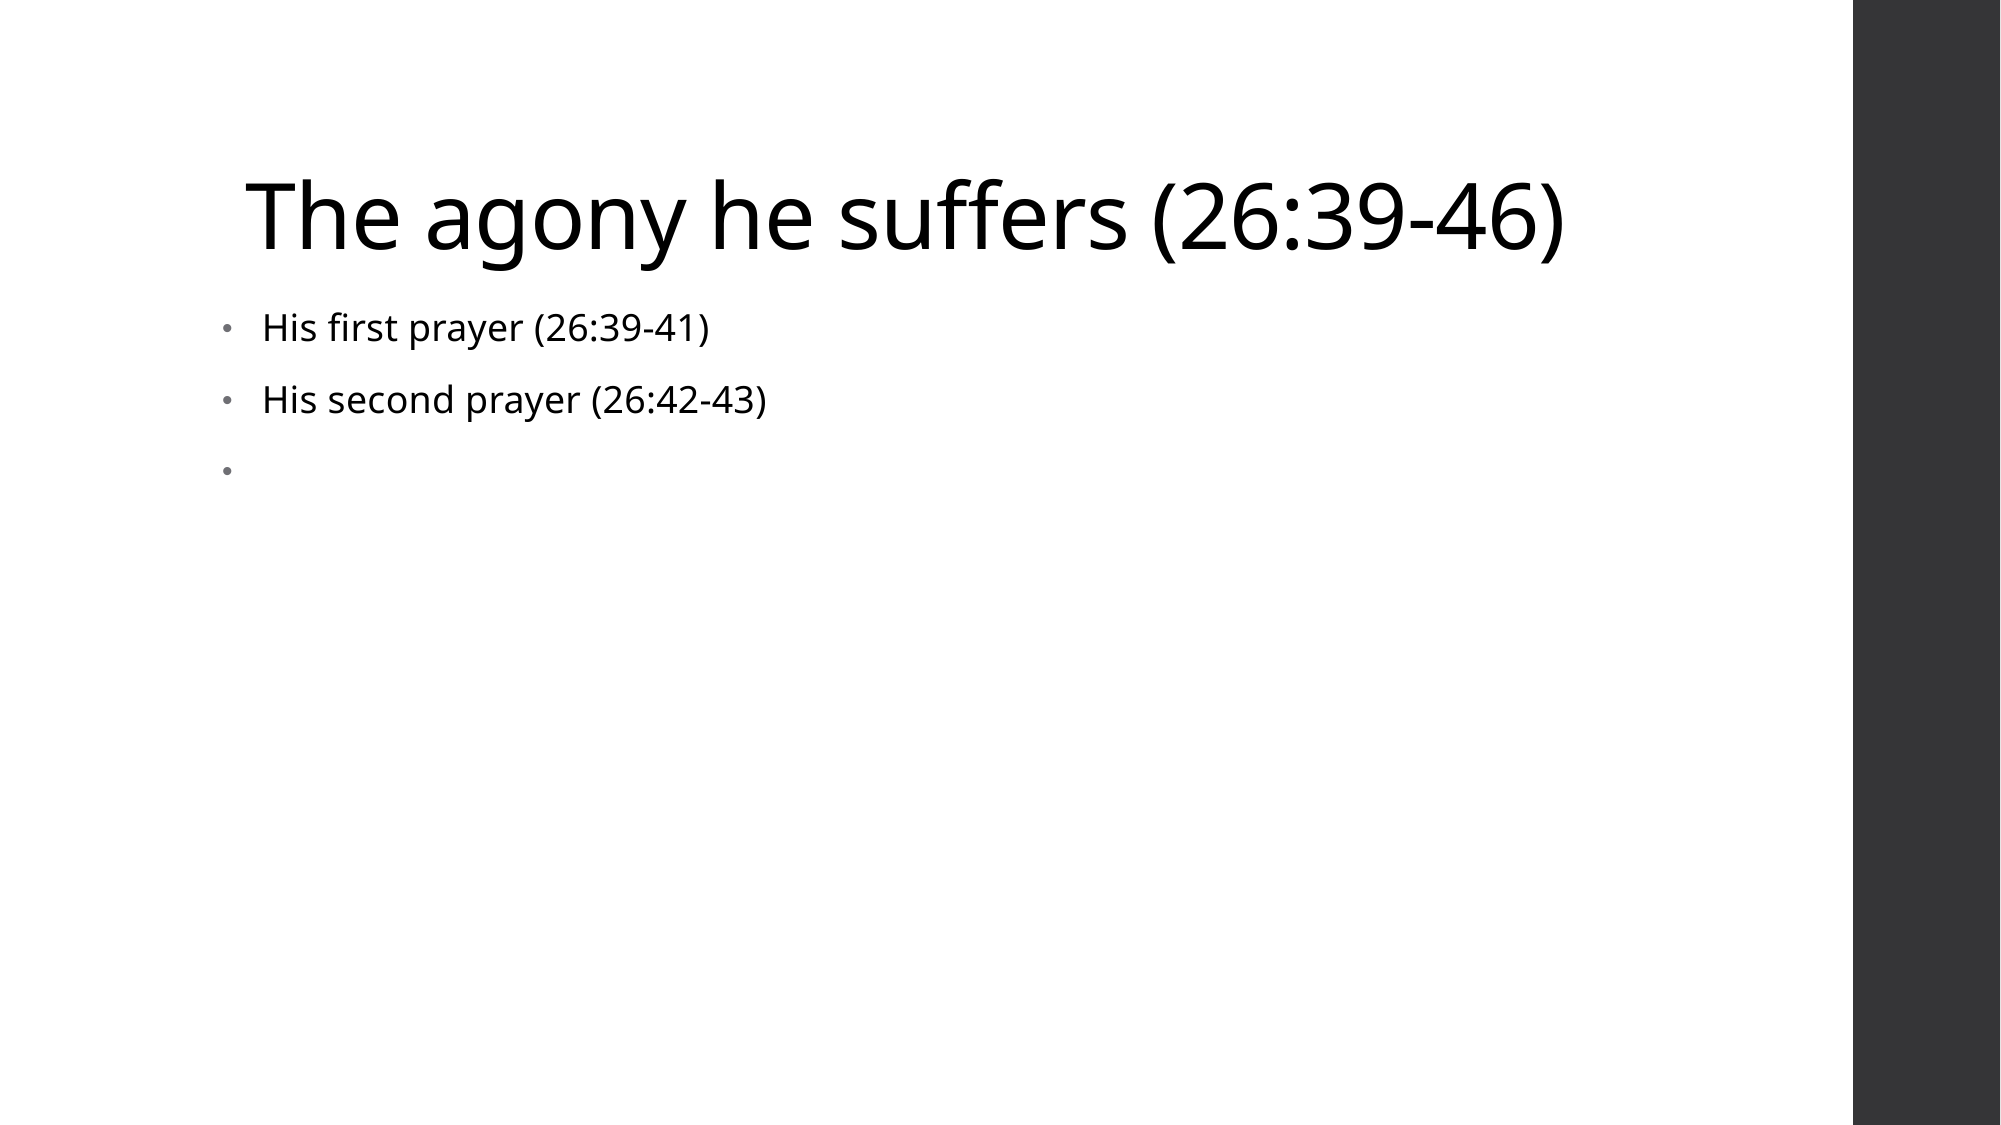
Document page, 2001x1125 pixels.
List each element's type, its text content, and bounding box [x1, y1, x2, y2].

title The agony he suffers (26:39-46) [206, 60, 1797, 278]
list His first prayer (26:39-41) His second prayer (26:42-43) [206, 299, 1617, 1014]
